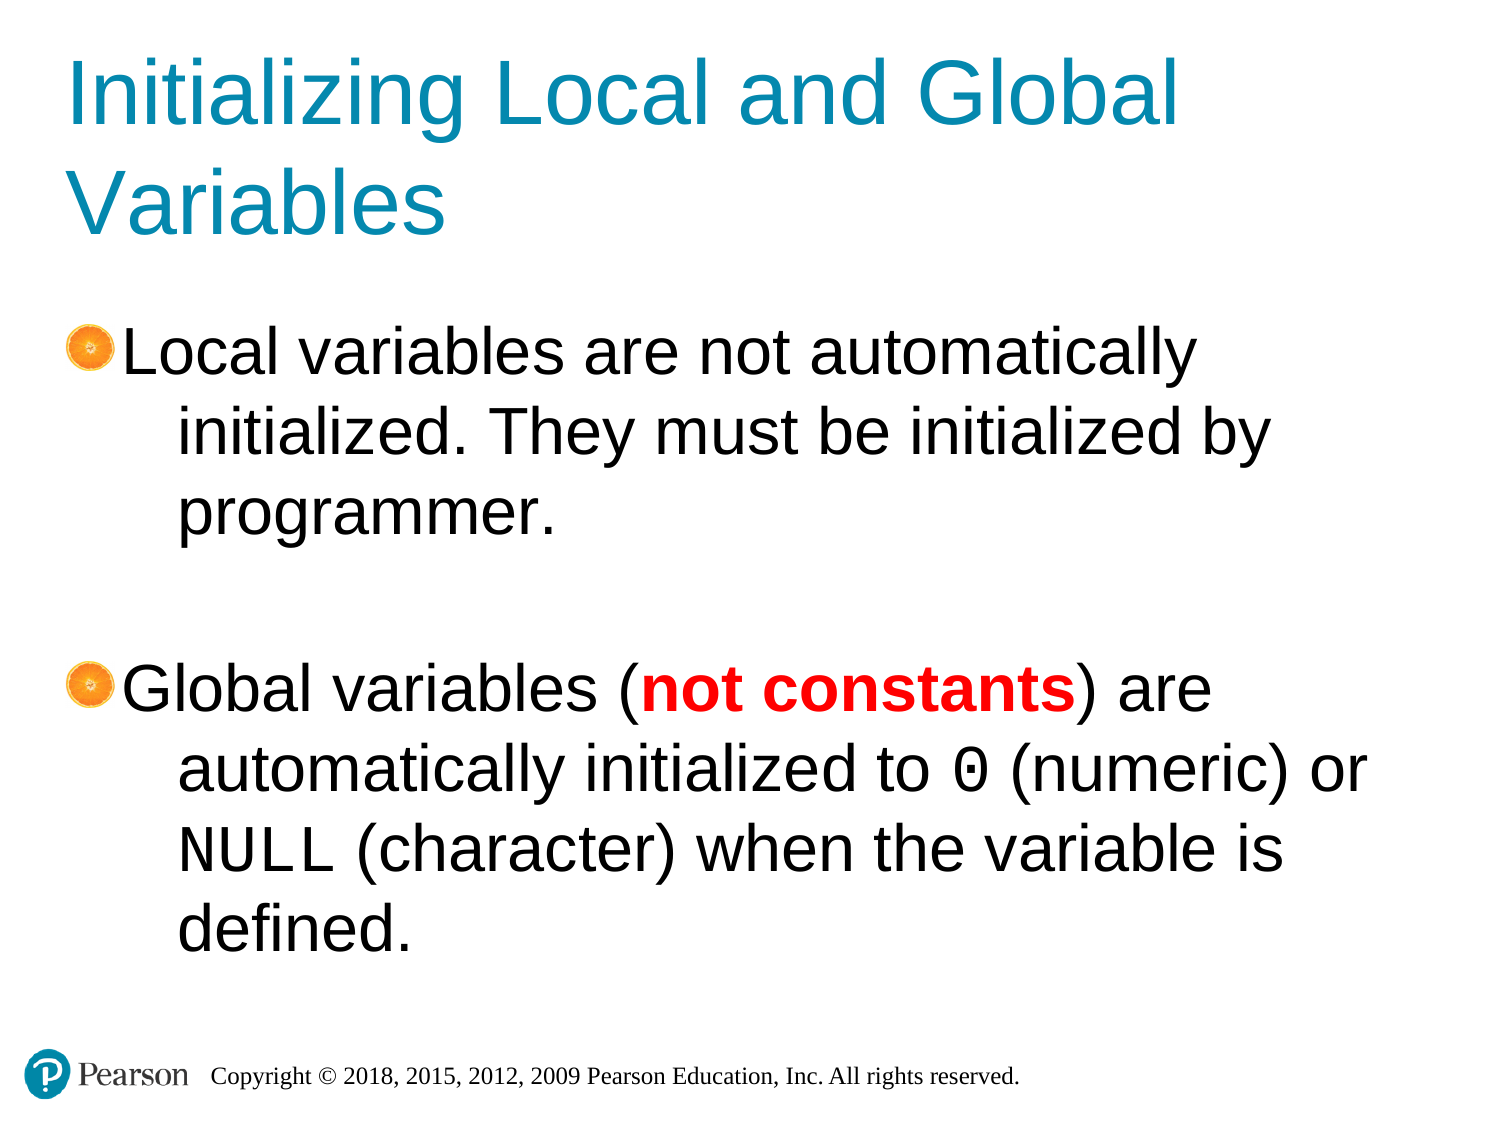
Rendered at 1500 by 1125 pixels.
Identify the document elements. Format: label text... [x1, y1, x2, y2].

title Initializing Local and Global Variables [50, 24, 1401, 213]
list Local variables are not automatically initialized. They must be initialized by programmer. Global variables (not constants) are automatically initialized to 0 (numeric) or NULL (character) when the variable is defined. [50, 299, 1401, 1043]
